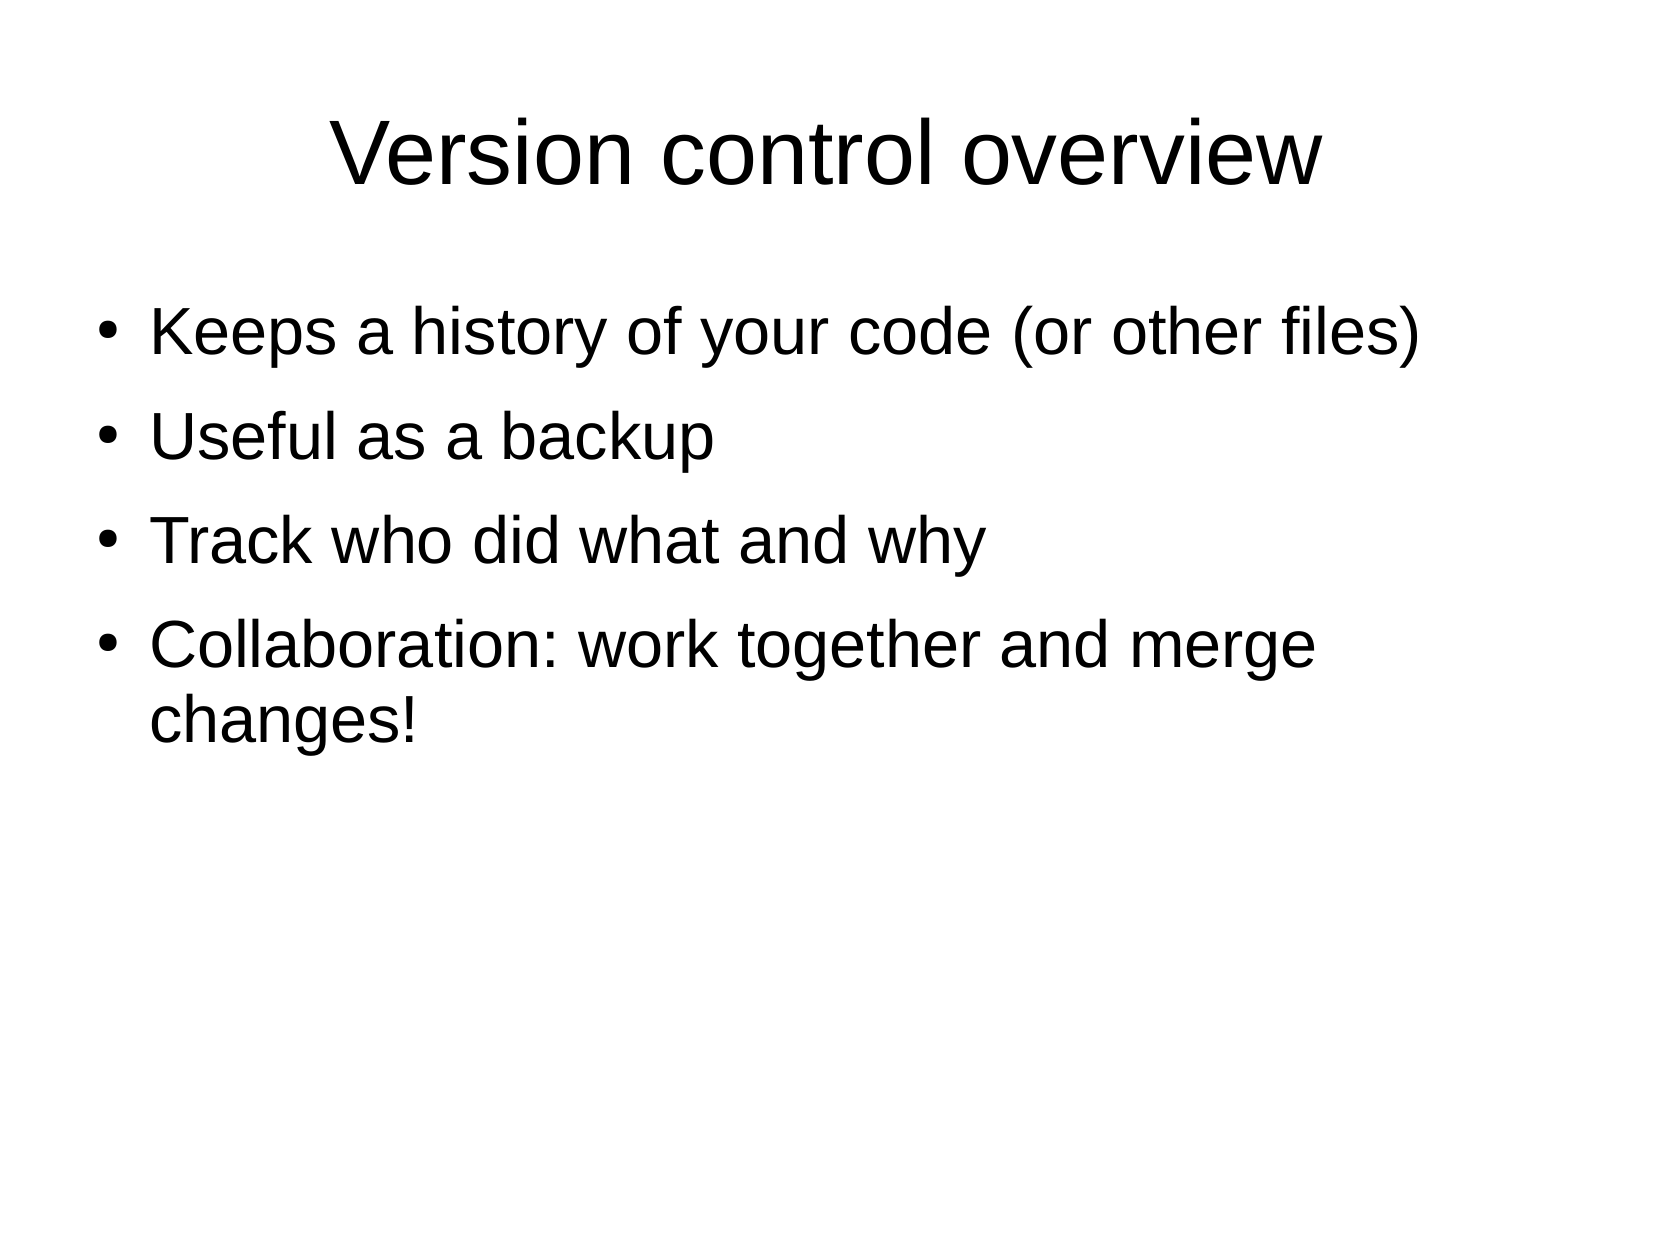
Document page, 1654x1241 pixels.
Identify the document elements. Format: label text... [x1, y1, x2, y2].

list Keeps a history of your code (or other files) Useful as a backup Track who did what and why Collaboration: work together and merge changes! [78, 294, 1567, 1014]
title Version control overview [82, 49, 1571, 257]
